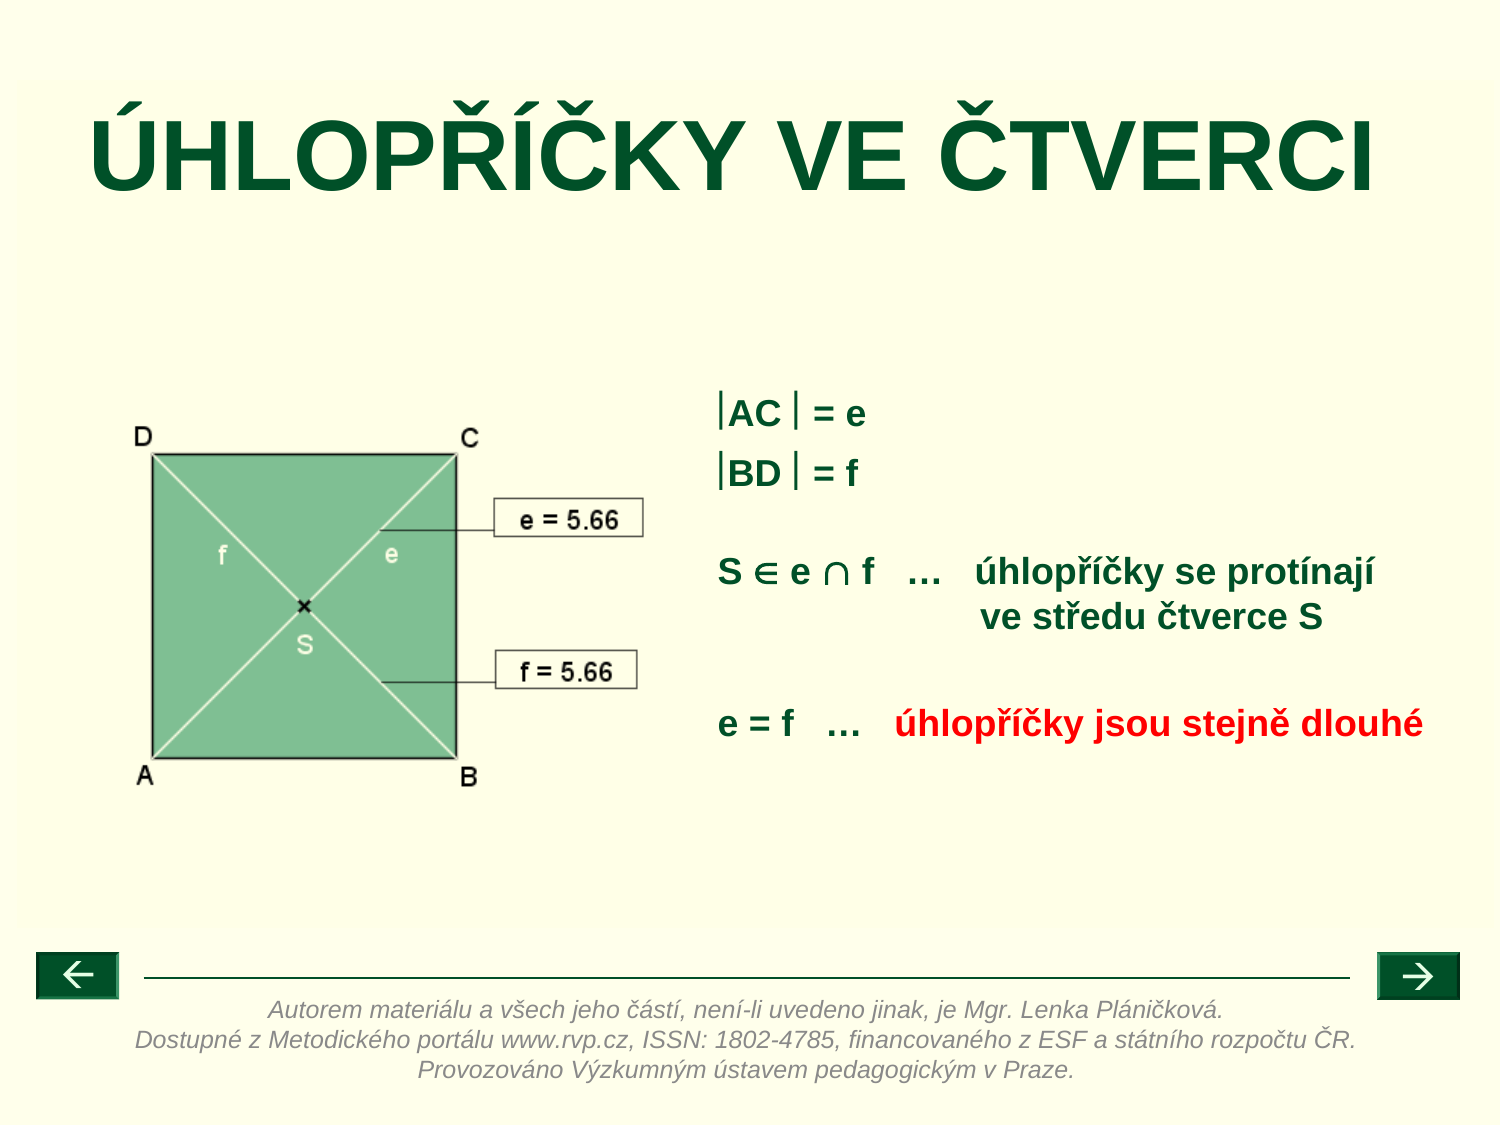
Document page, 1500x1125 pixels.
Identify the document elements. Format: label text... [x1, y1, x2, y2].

picture [17, 80, 1494, 928]
text_box BD  = f [702, 441, 1282, 502]
text_box Autorem materiálu a všech jeho částí, není-li uvedeno jinak, je Mgr. Lenka Pláničková. Dostupné z Metodického portálu www.rvp.cz, ISSN: 1802-4785, financovaného z ESF a státního rozpočtu ČR. Provozováno Výzkumným ústavem pedagogickým v Praze. [40, 997, 1454, 1080]
title ÚHLOPŘÍČKY VE ČTVERCI [73, 56, 1424, 245]
text_box e = f … úhlopříčky jsou stejně dlouhé [702, 691, 1471, 752]
text_box  [40, 956, 116, 996]
text_box S  e  f … úhlopříčky se protínají ve středu čtverce S [702, 538, 1447, 645]
text_box AC  = e [702, 380, 1282, 441]
text_box  [1381, 956, 1456, 996]
